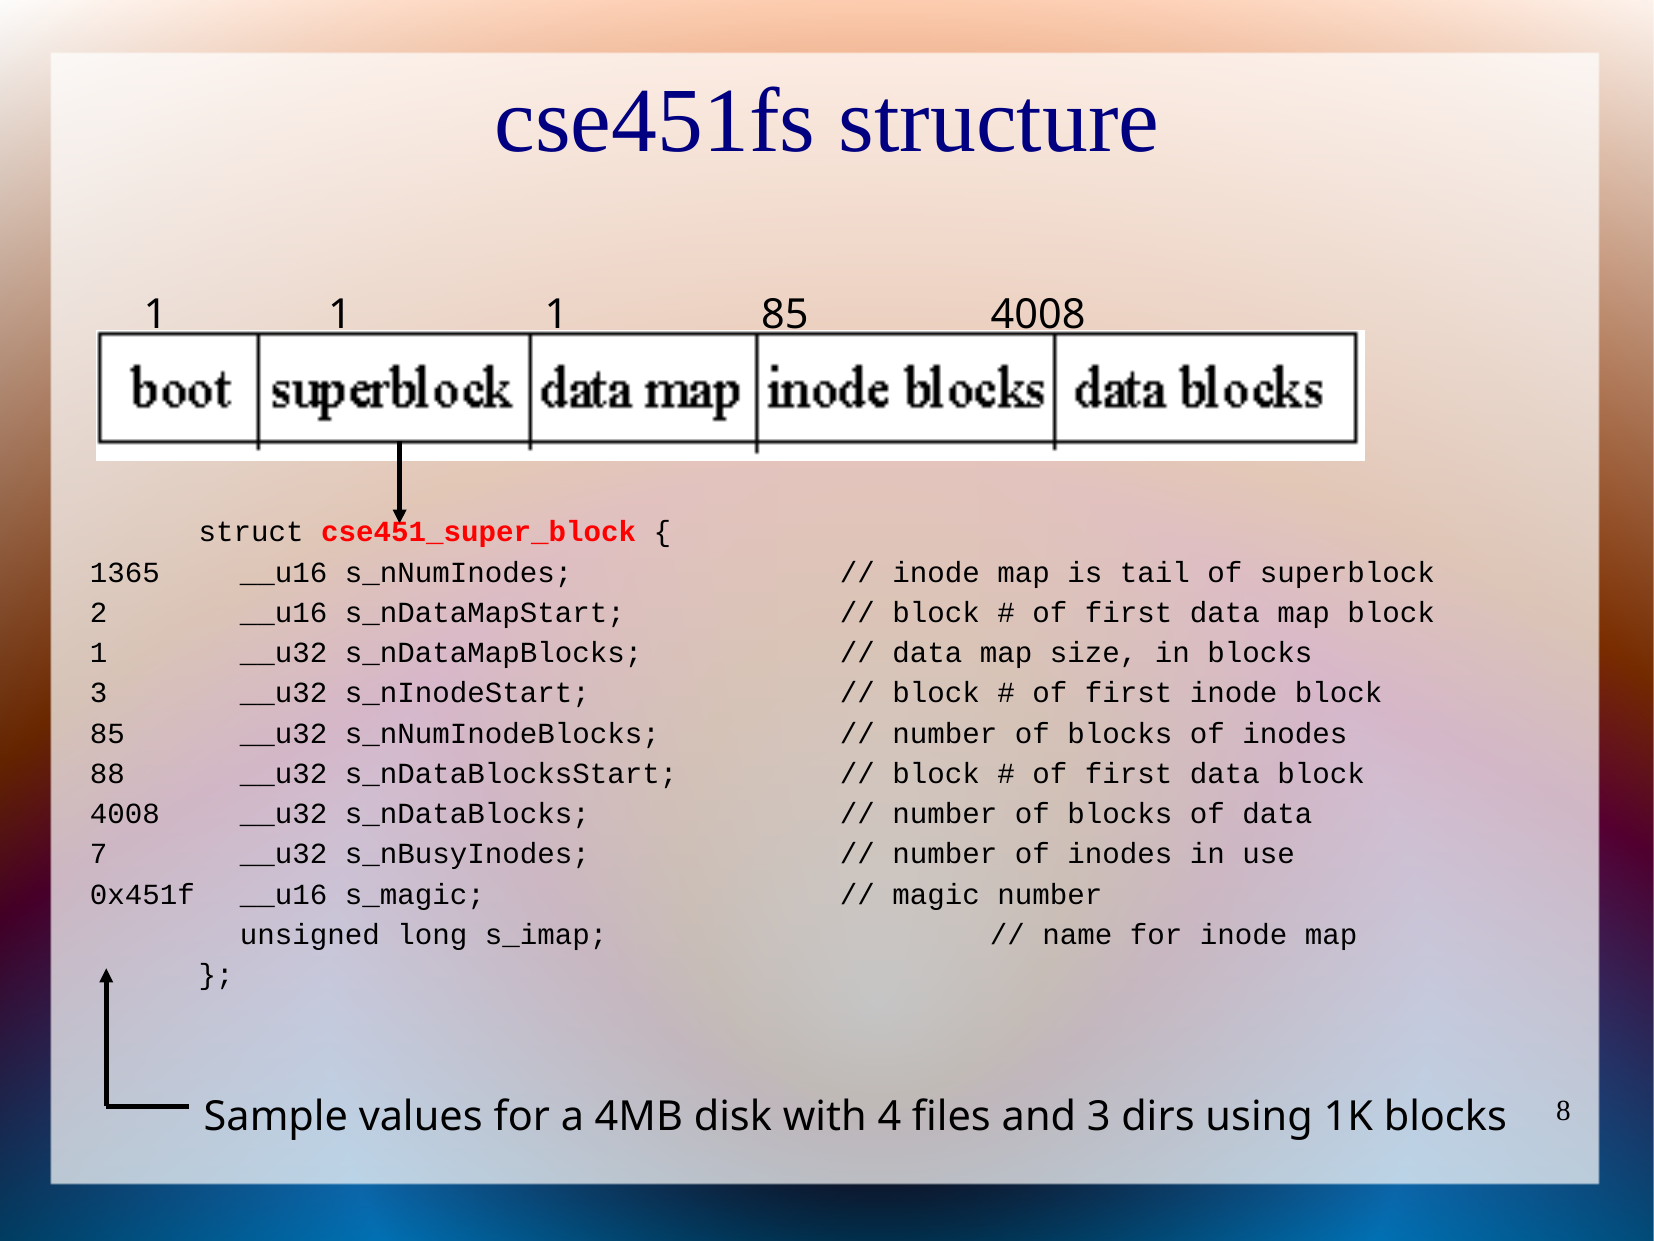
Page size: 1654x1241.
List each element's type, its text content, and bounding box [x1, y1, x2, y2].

text_box struct cse451_super_block { 1365 __u16 s_nNumInodes; // inode map is tail of superblock 2 __u16 s_nDataMapStart; // block # of first data map block 1 __u32 s_nDataMapBlocks; // data map size, in blocks 3 __u32 s_nInodeStart; // block # of first inode block 85 __u32 s_nNumInodeBlocks; // number of blocks of inodes 88 __u32 s_nDataBlocksStart; // block # of first data block 4008 __u32 s_nDataBlocks; // number of blocks of data 7 __u32 s_nBusyInodes; // number of inodes in use 0x451f __u16 s_magic; // magic number unsigned long s_imap; // name for inode map }; [75, 509, 1576, 1206]
picture [0, 0, 1654, 1241]
title cse451fs structure [37, 38, 1618, 180]
text_box 1 1 1 85 4008 [0, 220, 1351, 349]
text_box Sample values for a 4MB disk with 4 files and 3 dirs using 1K blocks [188, 1078, 1595, 1151]
